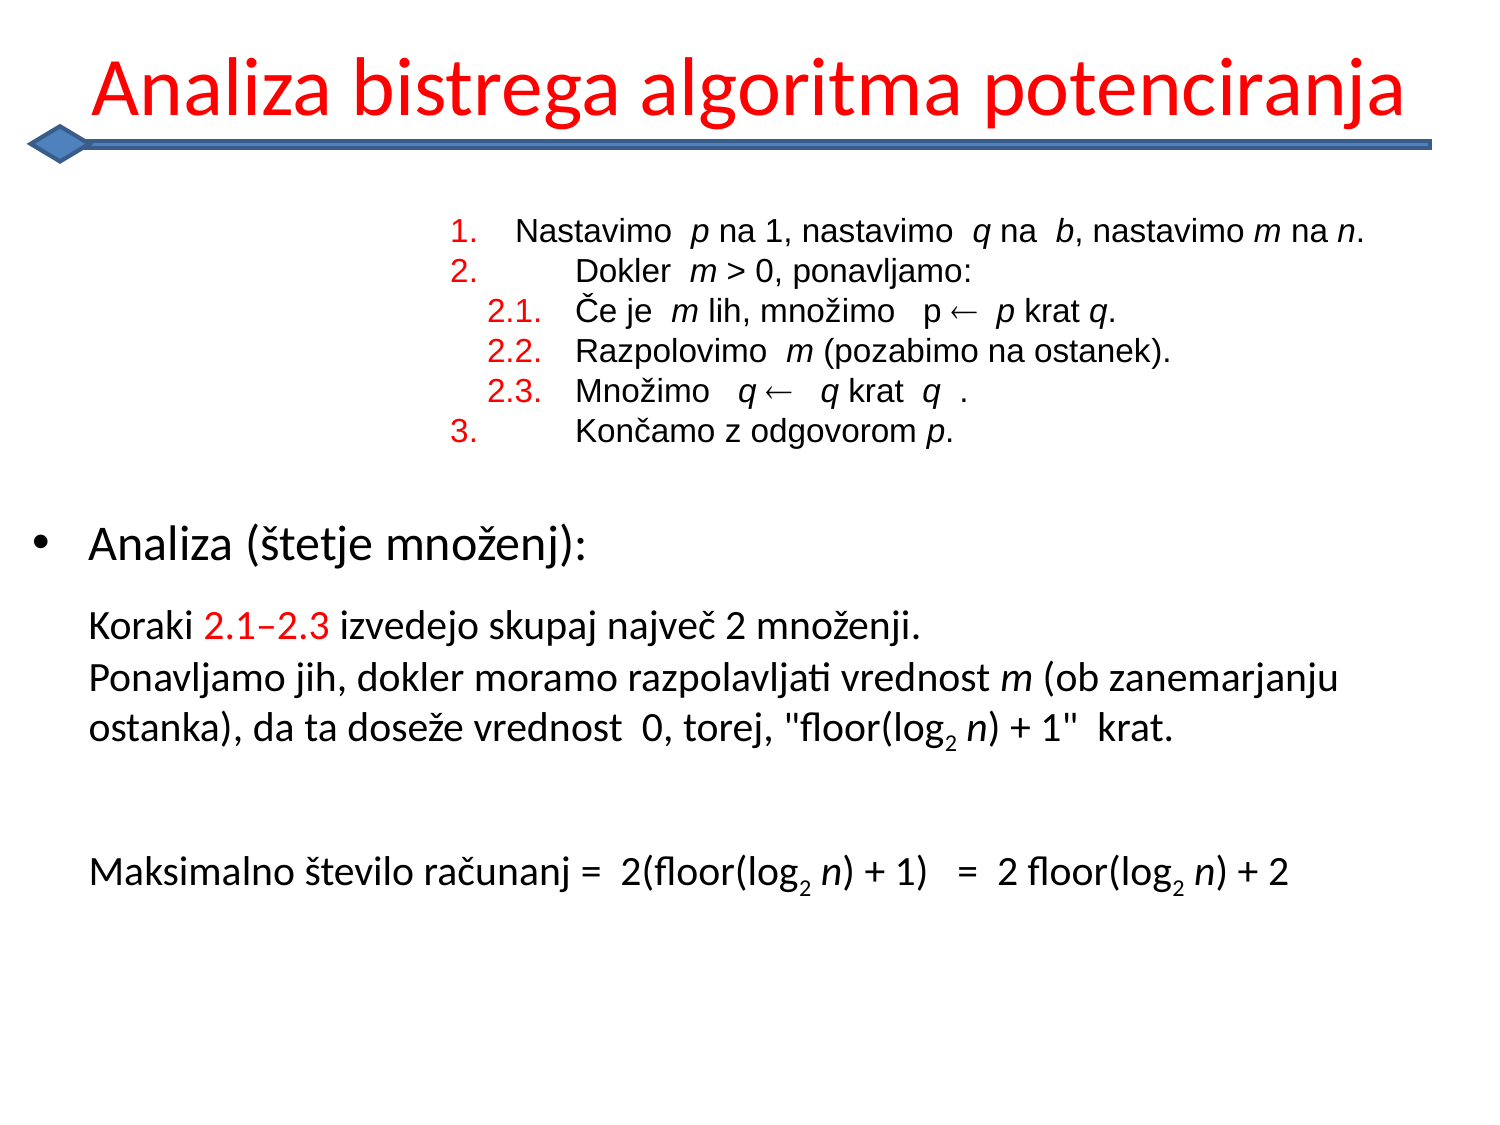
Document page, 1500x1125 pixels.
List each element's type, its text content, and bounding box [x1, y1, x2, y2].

text_box 1. Nastavimo p na 1, nastavimo q na b, nastavimo m na n. 2. Dokler m > 0, ponavljamo: 2.1. Če je m lih, množimo p  p krat q. 2.2. Razpolovimo m (pozabimo na ostanek). 2.3. Množimo q  q krat q . 3. Končamo z odgovorom p. [435, 202, 1500, 457]
list Analiza (štetje množenj): Koraki 2.1–2.3 izvedejo skupaj največ 2 množenji. Ponavljamo jih, dokler moramo razpolavljati vrednost m (ob zanemarjanju ostanka), da ta doseže vrednost 0, torej, "floor(log2 n) + 1" krat. Maksimalno število računanj = 2(floor(log2 n) + 1) = 2 floor(log2 n) + 2 [17, 503, 1483, 1093]
title Analiza bistrega algoritma potenciranja [75, 0, 1426, 190]
